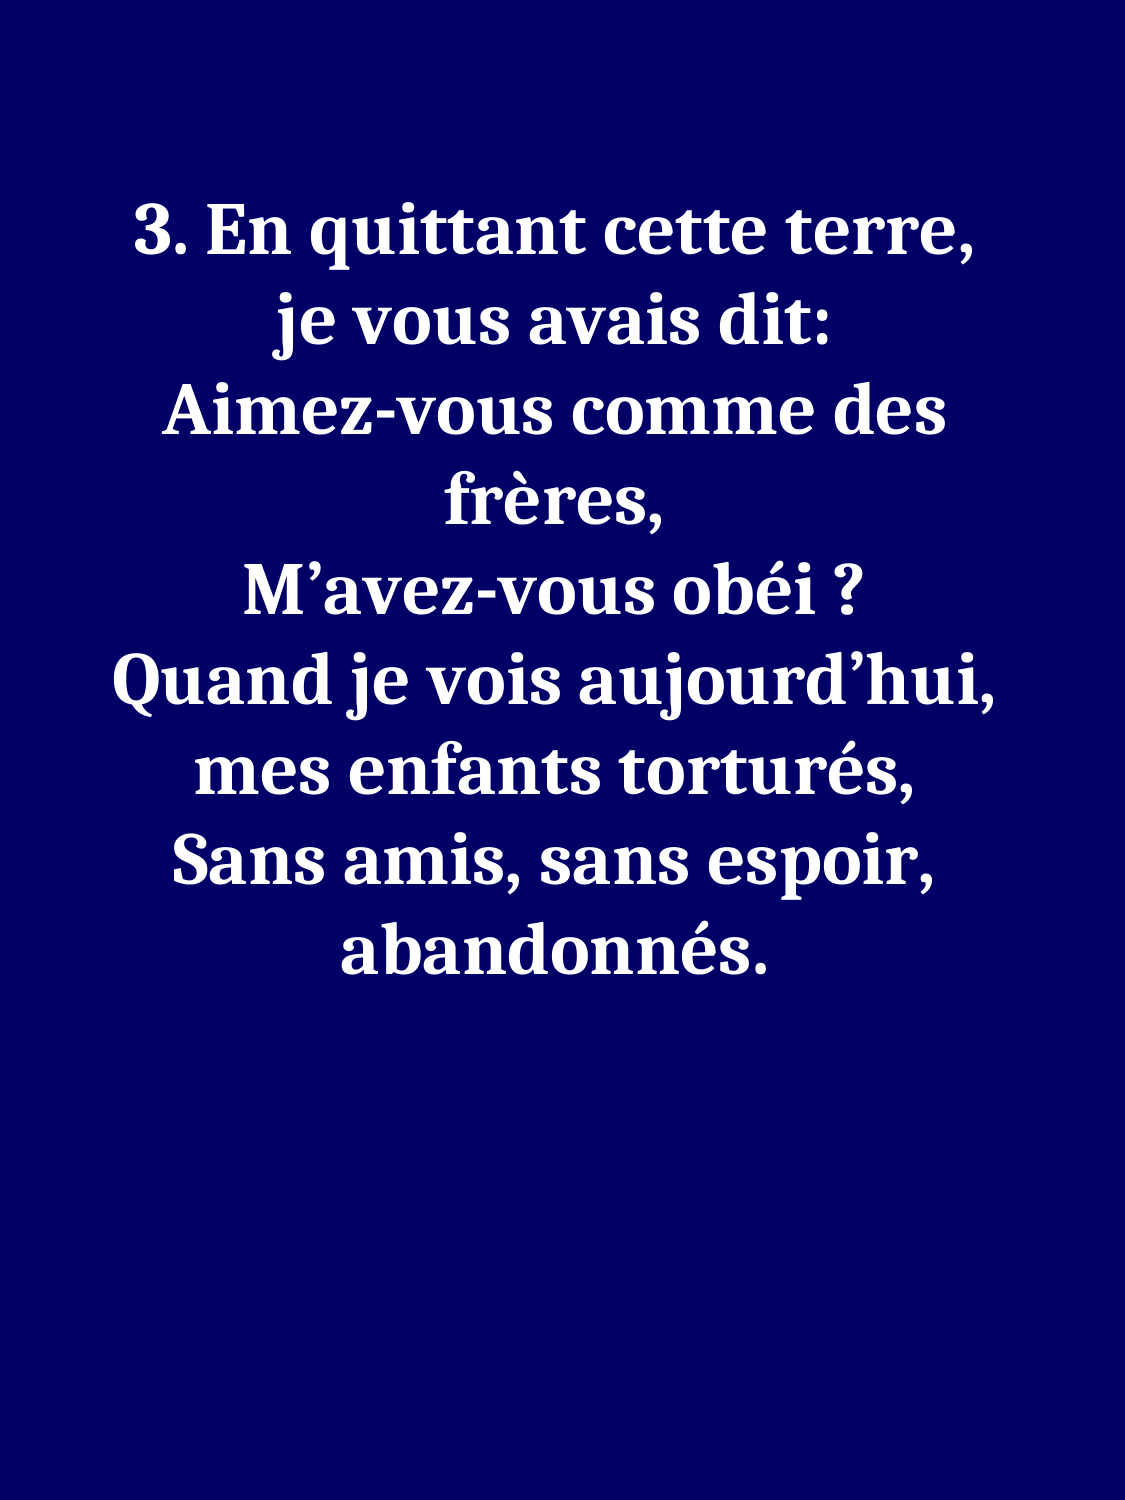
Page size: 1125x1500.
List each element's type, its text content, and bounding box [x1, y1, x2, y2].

text_box 3. En quittant cette terre, je vous avais dit: Aimez-vous comme des frères, M’avez-vous obéi ? Quand je vois aujourd’hui, mes enfants torturés, Sans amis, sans espoir, abandonnés. [59, 172, 1052, 998]
